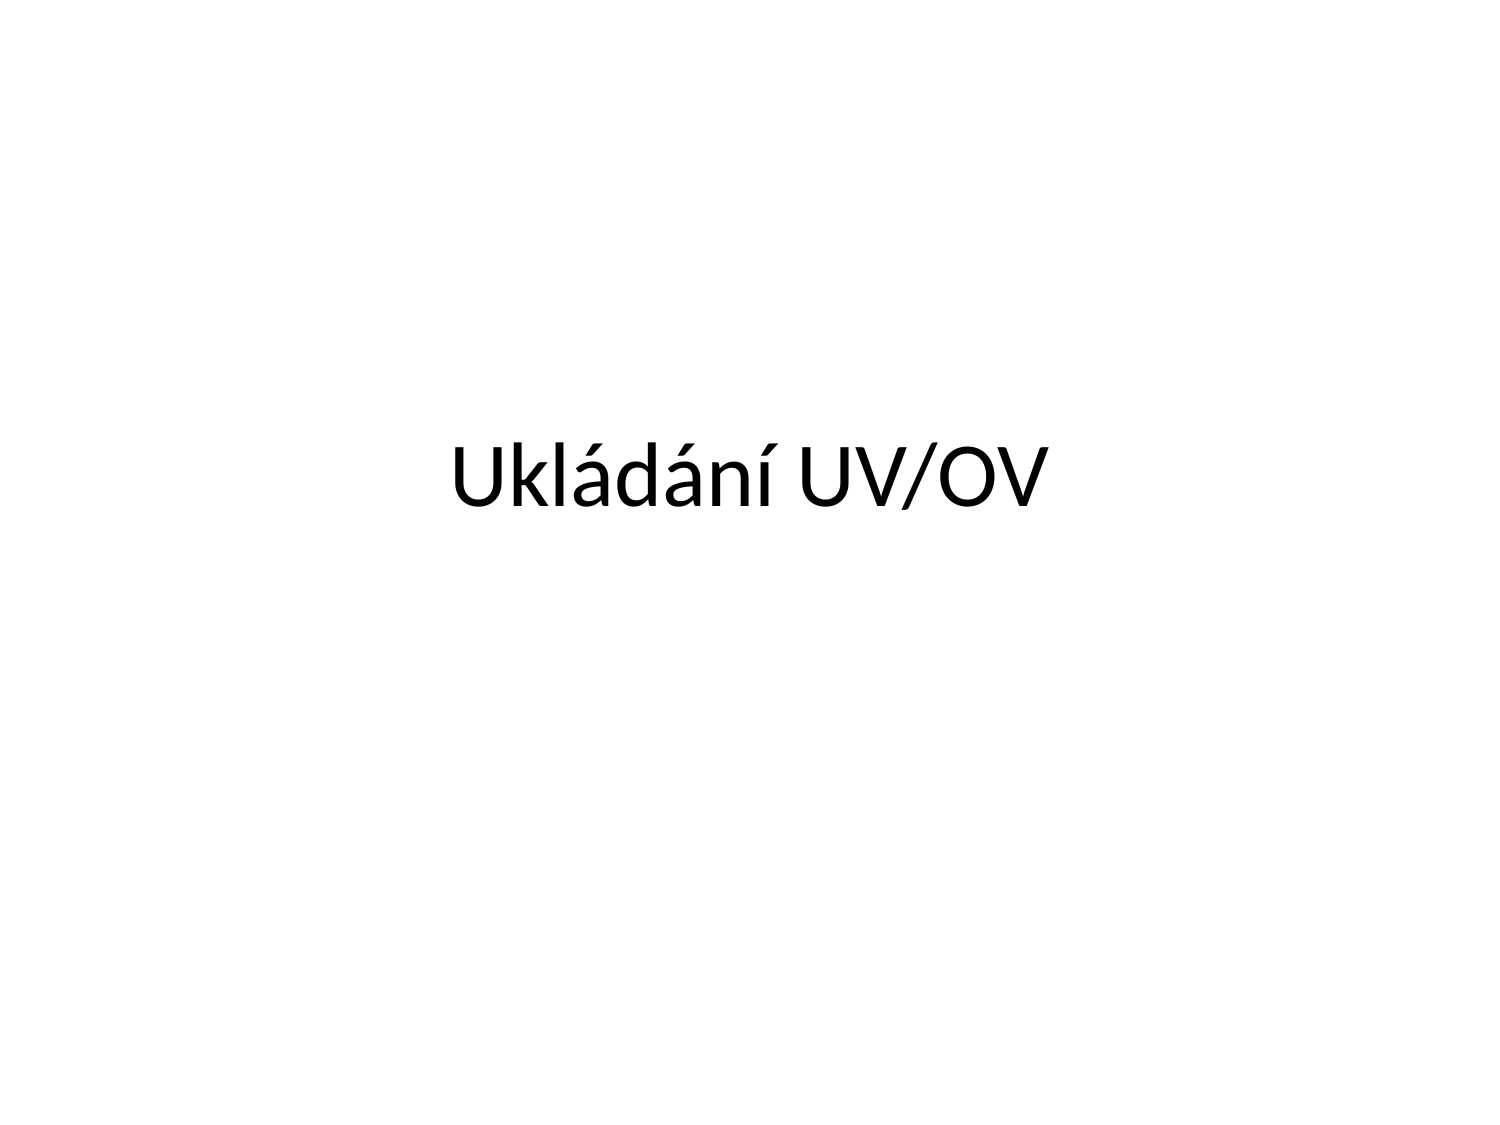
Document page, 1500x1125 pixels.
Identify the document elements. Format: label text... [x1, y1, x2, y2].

title Ukládání UV/OV [112, 349, 1388, 591]
